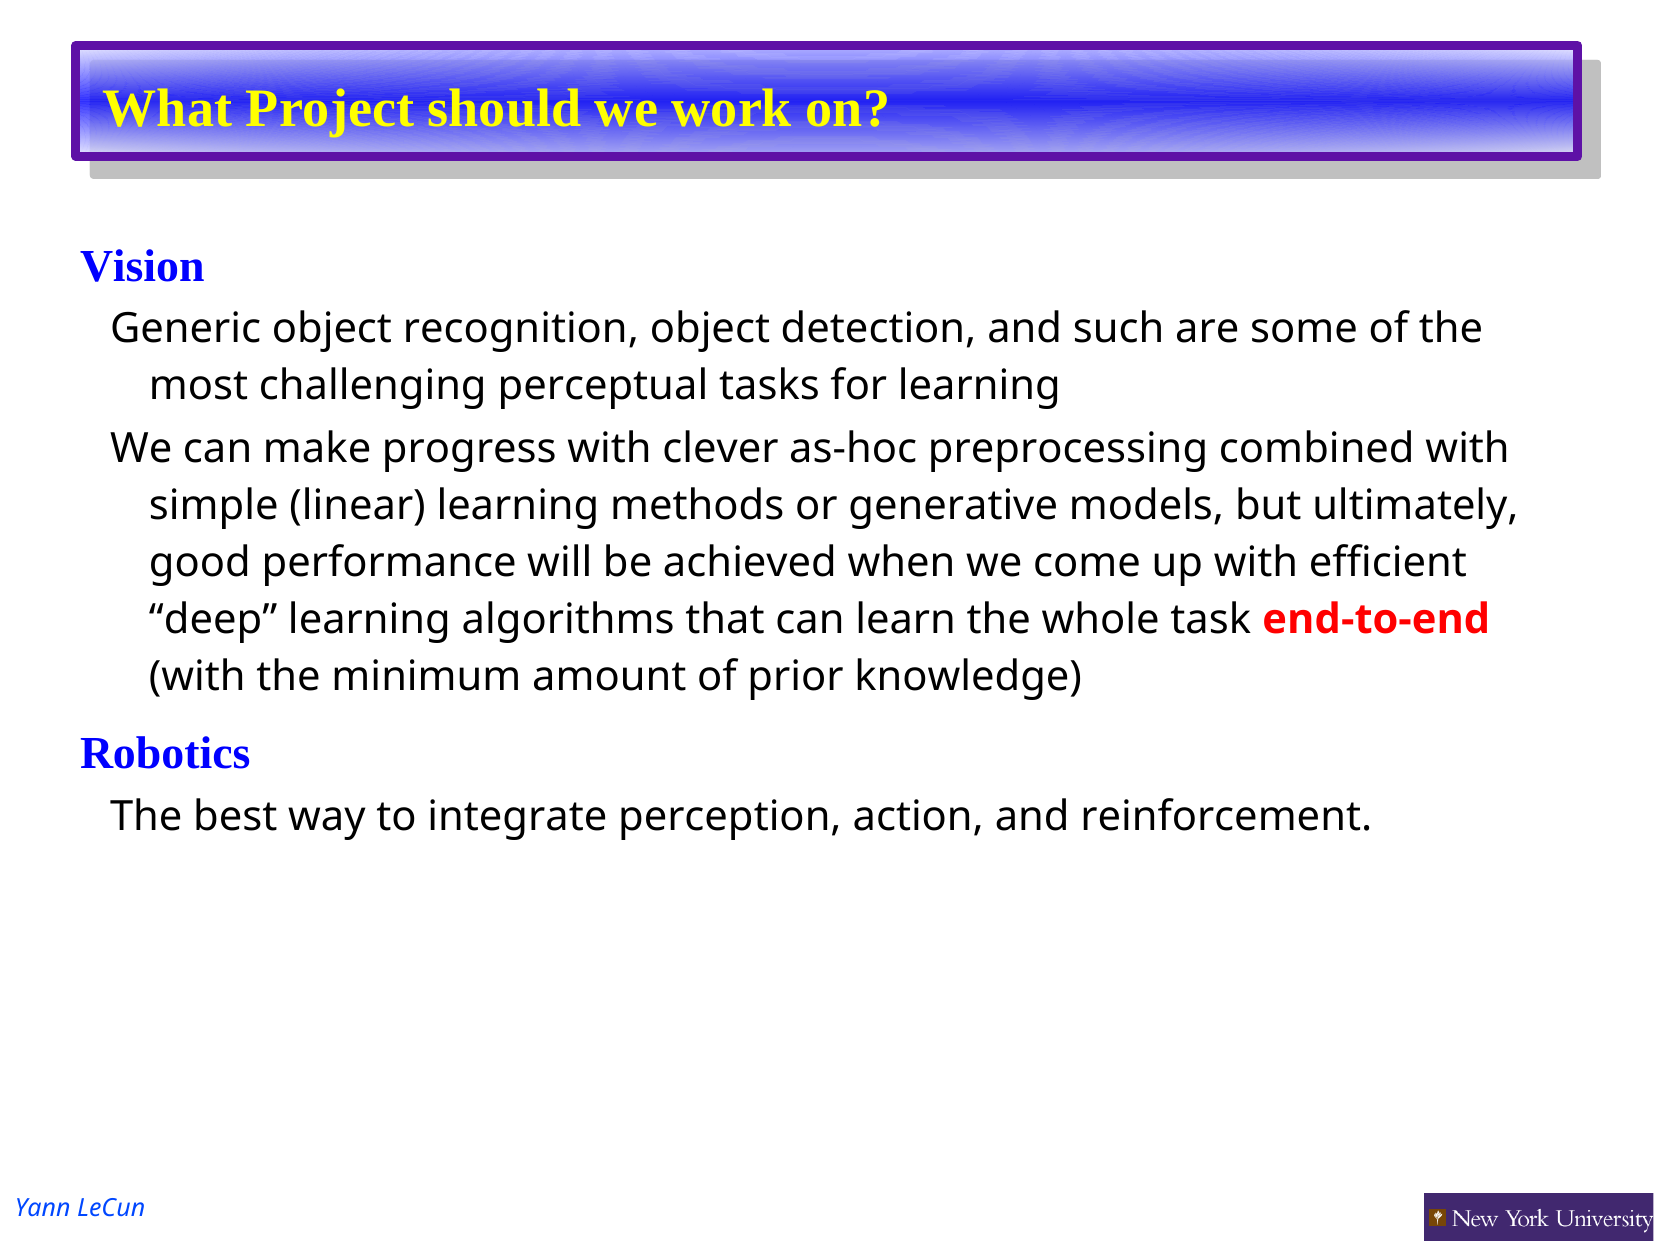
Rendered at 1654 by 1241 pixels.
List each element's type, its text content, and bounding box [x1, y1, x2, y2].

picture [1424, 1193, 1654, 1241]
list Vision Generic object recognition, object detection, and such are some of the most challenging perceptual tasks for learning We can make progress with clever as-hoc preprocessing combined with simple (linear) learning methods or generative models, but ultimately, good performance will be achieved when we come up with efficient “deep” learning algorithms that can learn the whole task end-to-end (with the minimum amount of prior knowledge) Robotics The best way to integrate perception, action, and reinforcement. [80, 240, 1570, 1151]
title What Project should we work on? [75, 45, 1578, 157]
